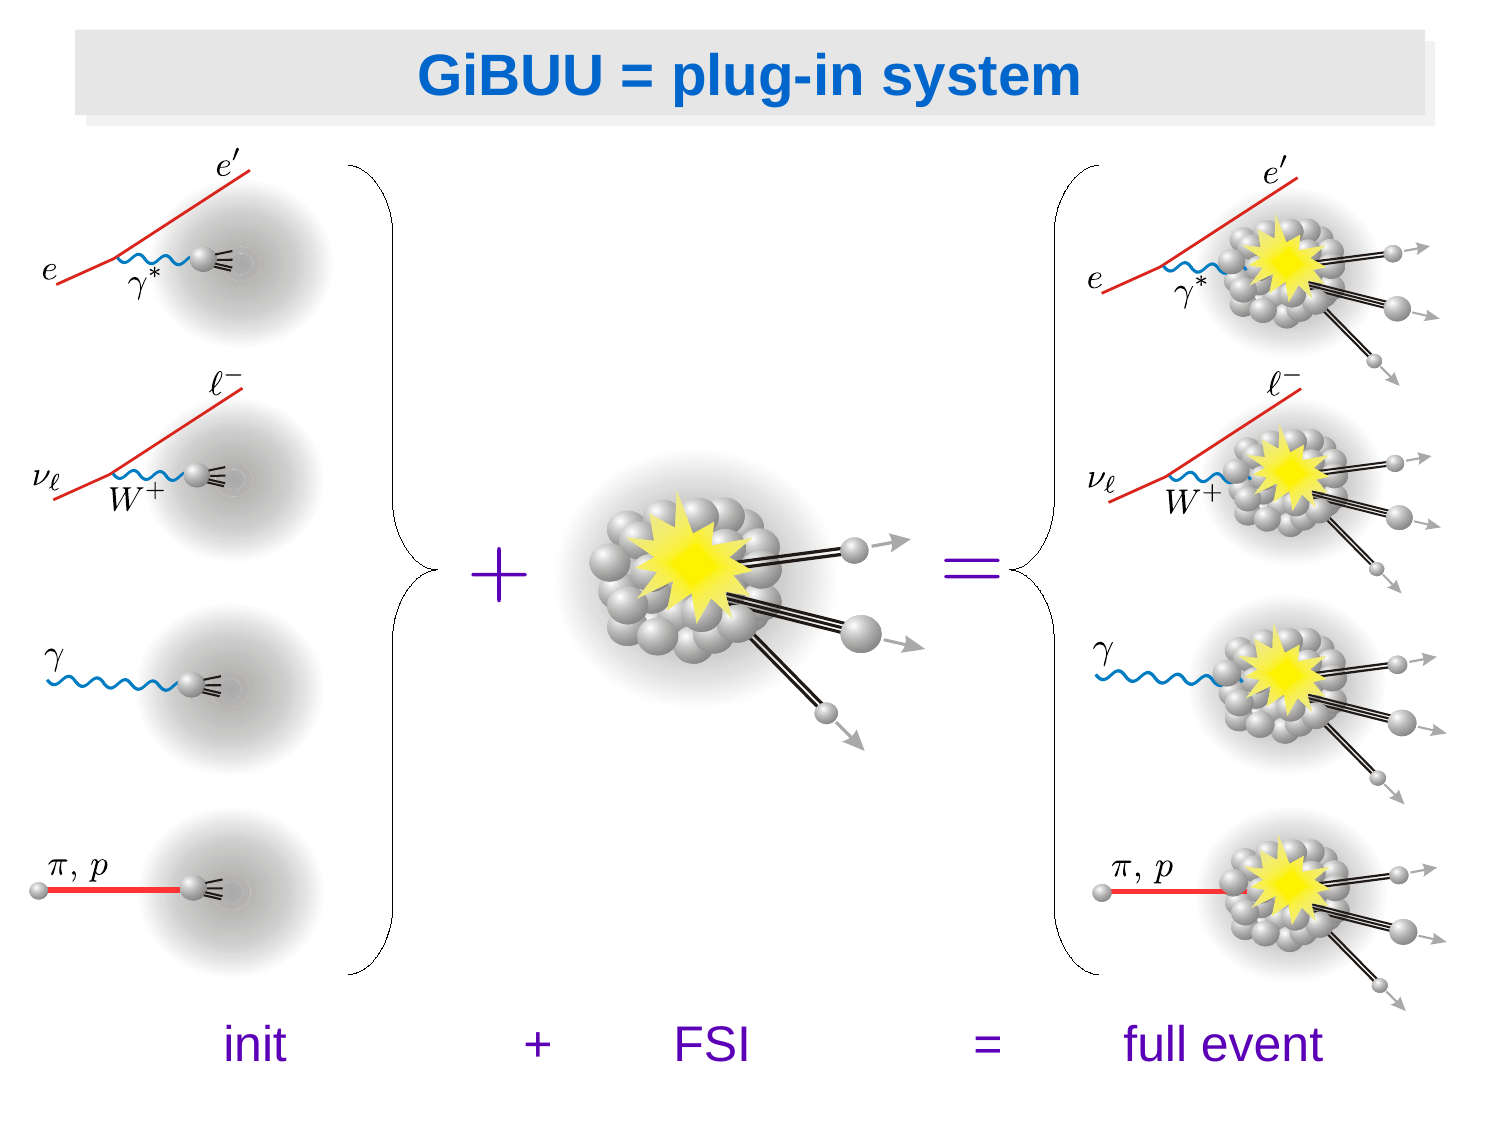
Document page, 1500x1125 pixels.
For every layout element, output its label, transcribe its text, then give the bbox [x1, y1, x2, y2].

text_box [134, 803, 328, 982]
text_box [1405, 452, 1432, 465]
text_box [43, 648, 65, 672]
text_box [1086, 472, 1116, 494]
text_box [55, 147, 337, 352]
text_box [466, 546, 532, 603]
text_box [1107, 366, 1441, 594]
text_box [41, 263, 58, 280]
text_box [45, 599, 328, 780]
title GiBUU = plug-in system [75, 29, 1426, 116]
text_box [1110, 860, 1174, 884]
text_box [1101, 154, 1411, 386]
text_box [1092, 884, 1112, 902]
list init + FSI = full event [58, 1003, 1477, 1125]
text_box [1192, 803, 1447, 1012]
text_box [31, 470, 60, 491]
text_box [939, 558, 1004, 579]
text_box [52, 366, 328, 566]
text_box [549, 443, 882, 751]
text_box [29, 882, 49, 900]
text_box [1412, 309, 1440, 322]
text_box [1094, 590, 1447, 805]
text_box [871, 533, 911, 553]
text_box [1410, 863, 1438, 877]
text_box [47, 859, 108, 882]
text_box [1092, 641, 1114, 667]
text_box [1409, 652, 1437, 667]
text_box [1404, 242, 1431, 256]
text_box [1086, 272, 1104, 289]
text_box [883, 635, 926, 653]
